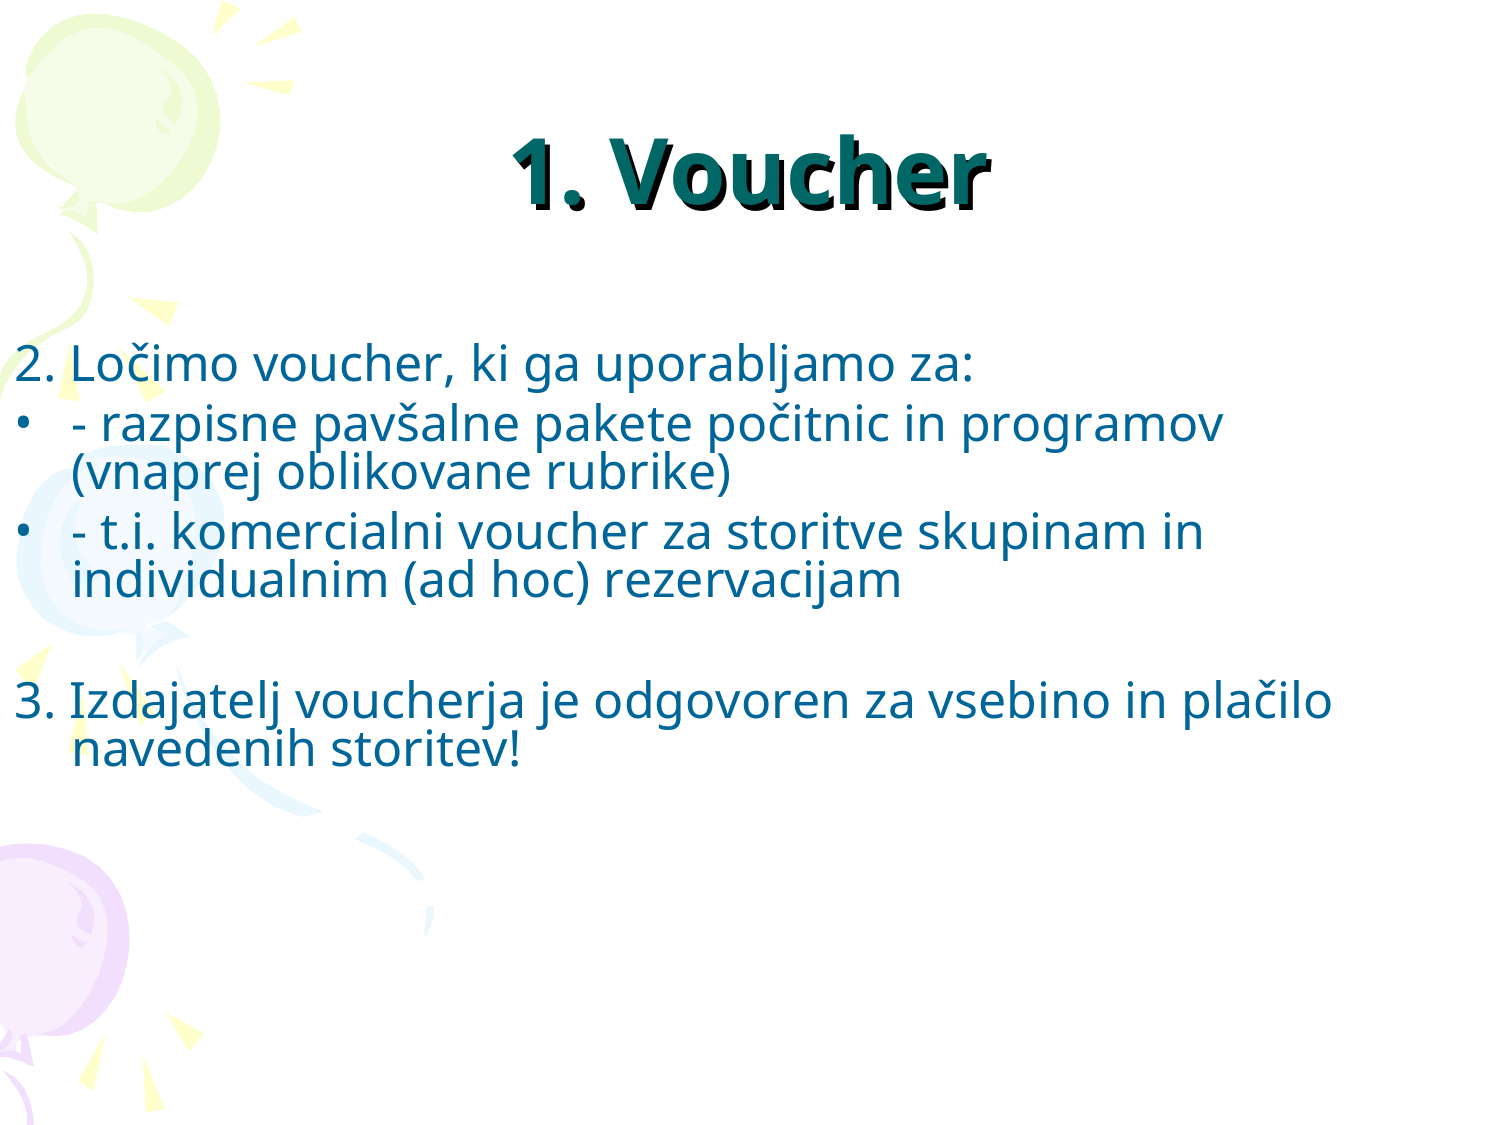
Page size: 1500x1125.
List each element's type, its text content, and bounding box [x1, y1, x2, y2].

title 1. Voucher [72, 16, 1426, 233]
list 2. Ločimo voucher, ki ga uporabljamo za: - razpisne pavšalne pakete počitnic in programov (vnaprej oblikovane rubrike) - t.i. komercialni voucher za storitve skupinam in individualnim (ad hoc) rezervacijam 3. Izdajatelj voucherja je odgovoren za vsebino in plačilo navedenih storitev! [0, 262, 1426, 994]
